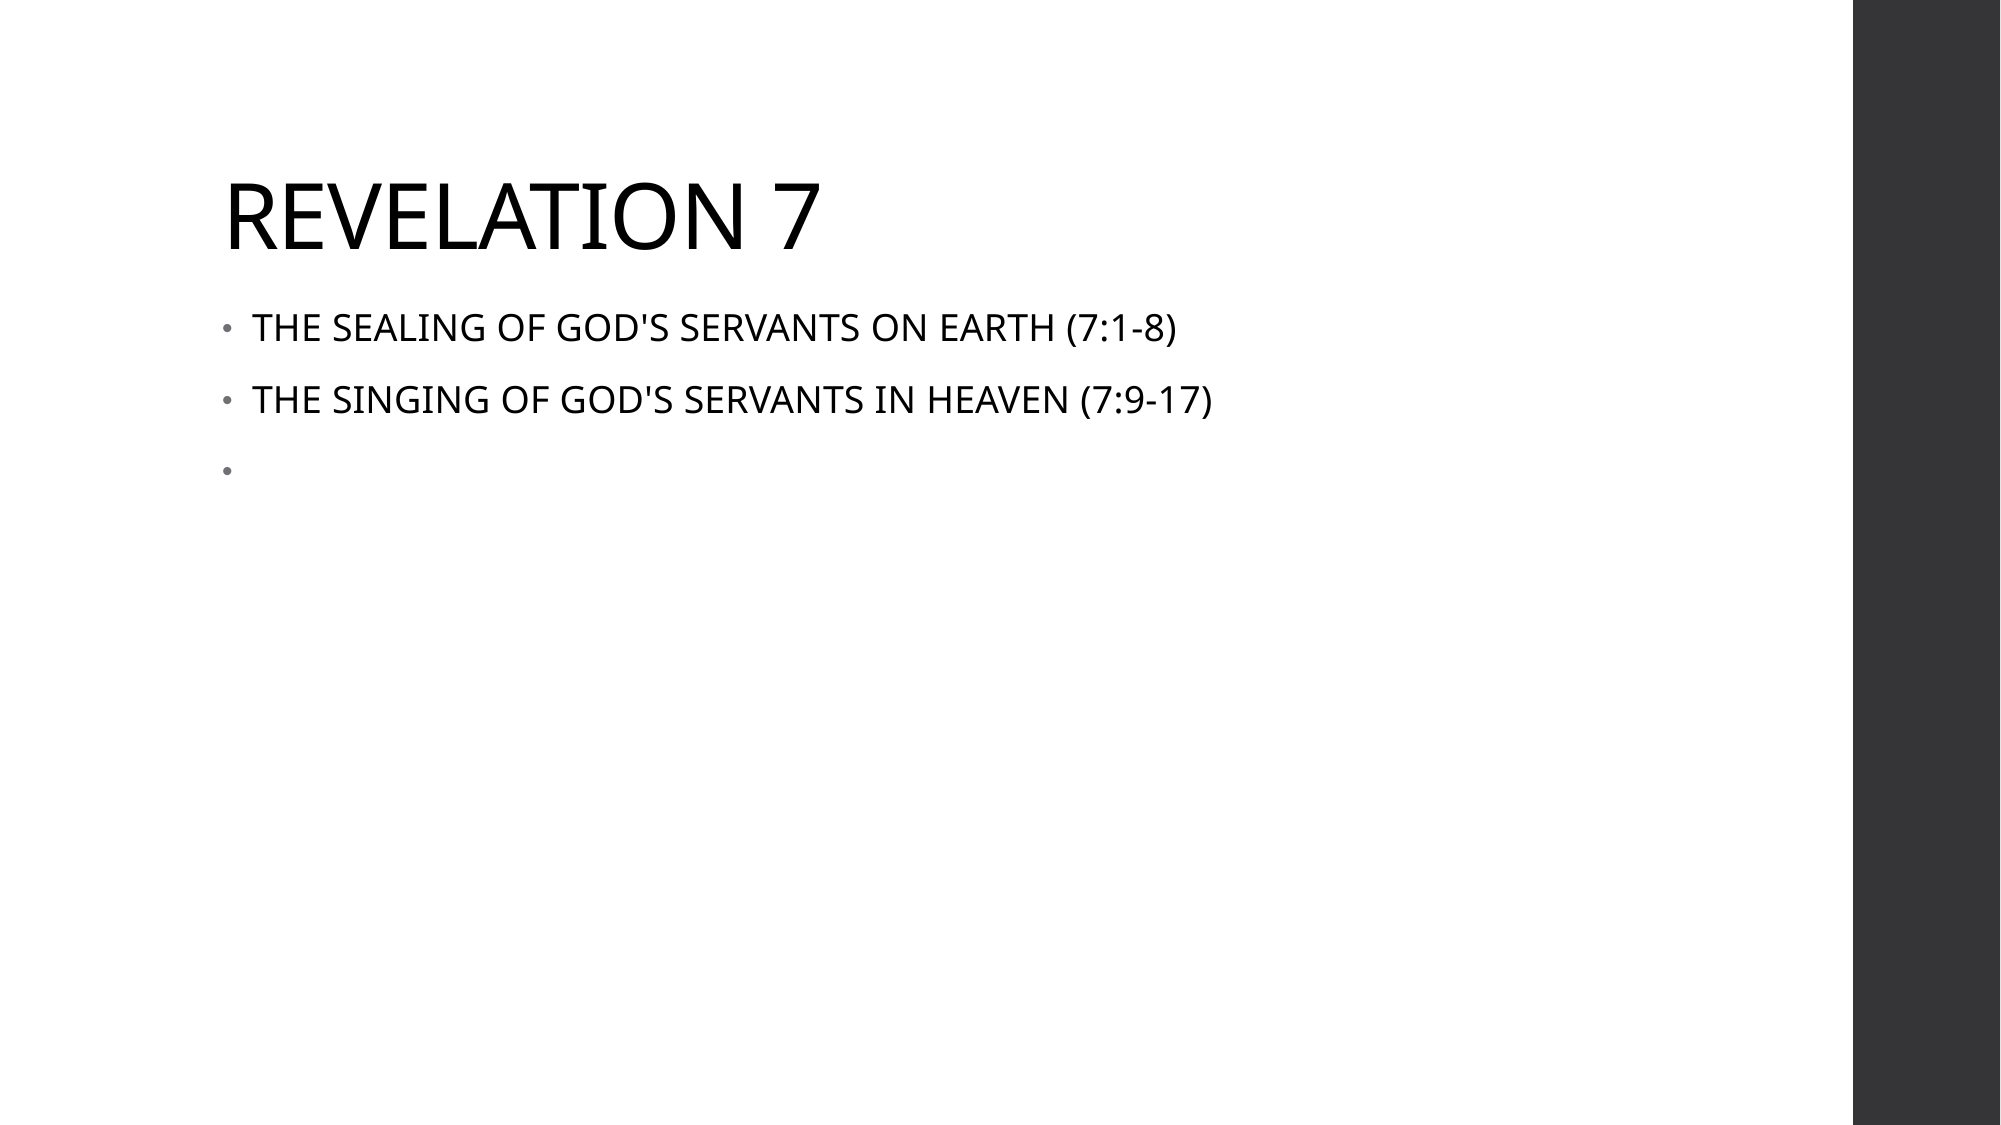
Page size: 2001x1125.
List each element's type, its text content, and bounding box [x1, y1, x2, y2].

list THE SEALING OF GOD'S SERVANTS ON EARTH (7:1-8) THE SINGING OF GOD'S SERVANTS IN HEAVEN (7:9-17) [206, 299, 1617, 1014]
title REVELATION 7 [206, 60, 1797, 278]
